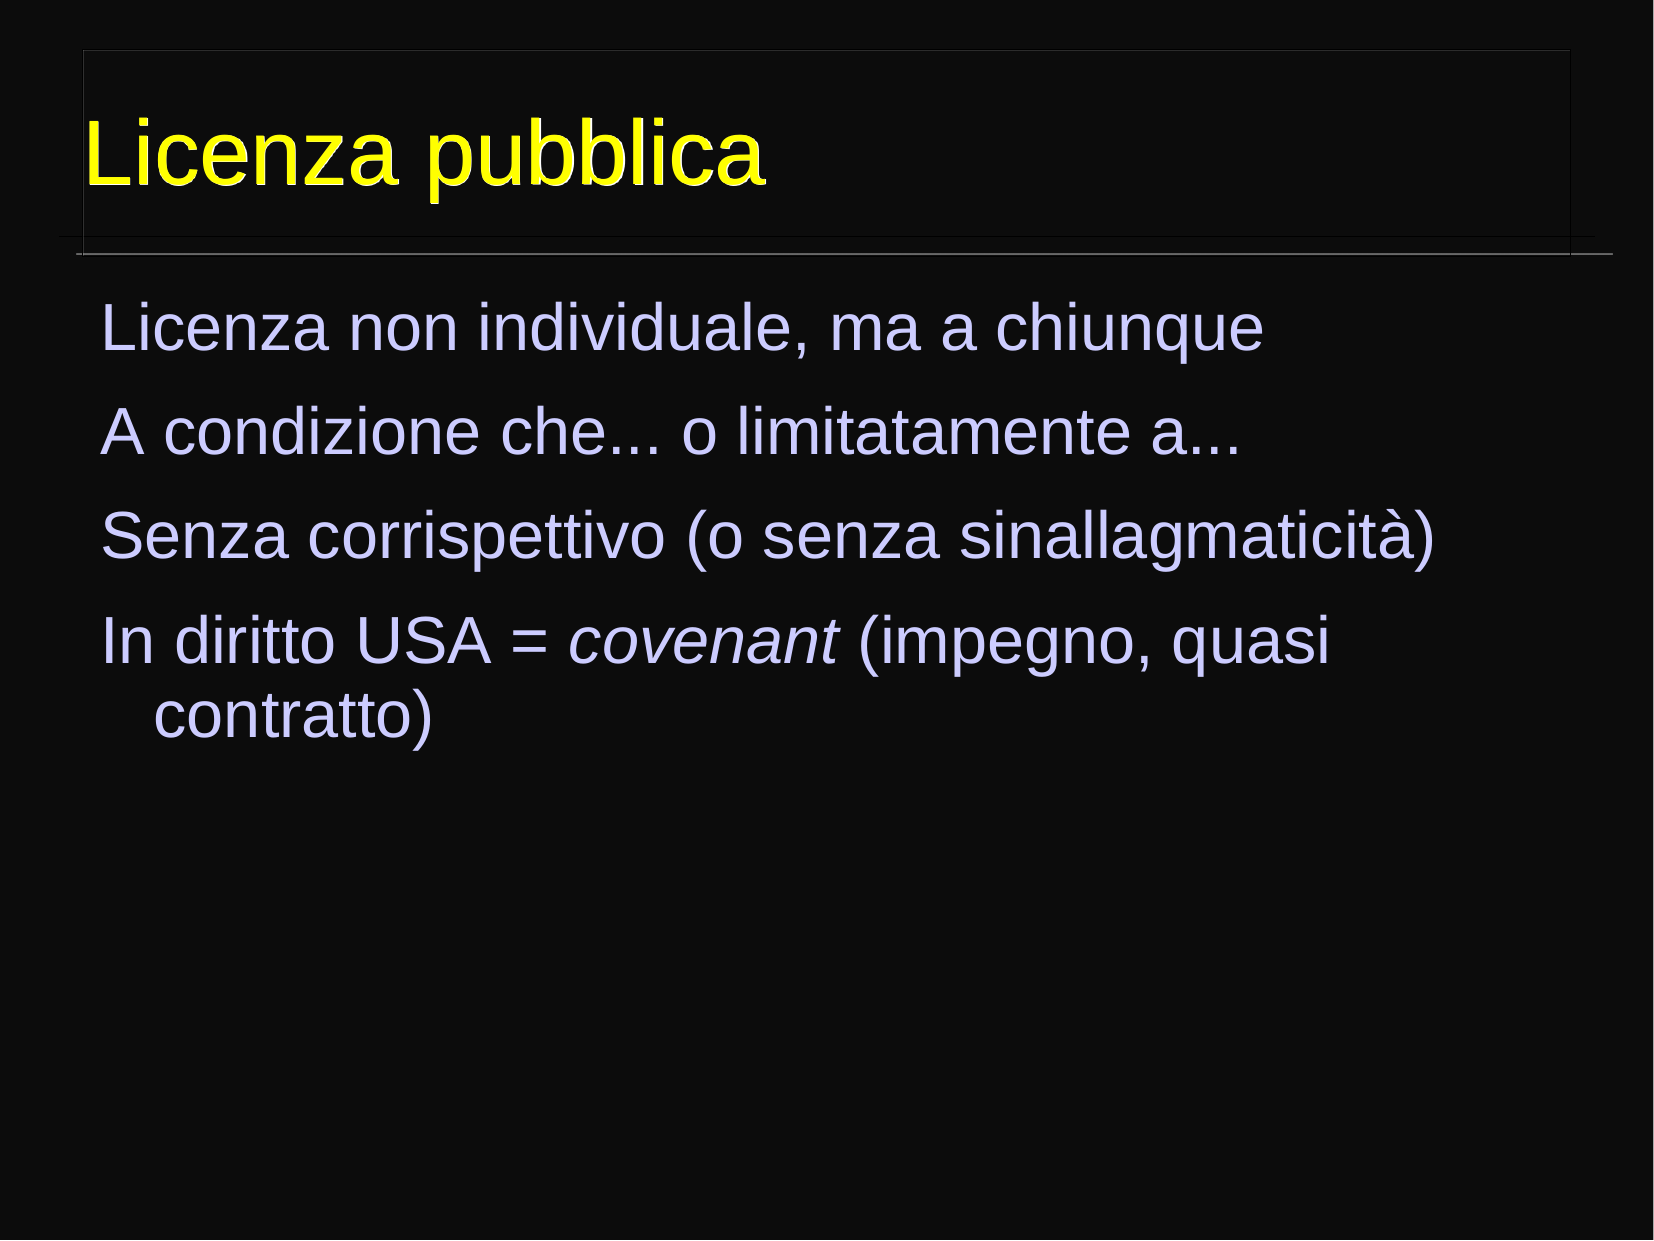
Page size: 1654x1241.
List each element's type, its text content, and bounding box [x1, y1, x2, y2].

list Licenza non individuale, ma a chiunque A condizione che... o limitatamente a... Senza corrispettivo (o senza sinallagmaticità) In diritto USA = covenant (impegno, quasi contratto) [82, 290, 1571, 1109]
title Licenza pubblica [82, 49, 1571, 257]
